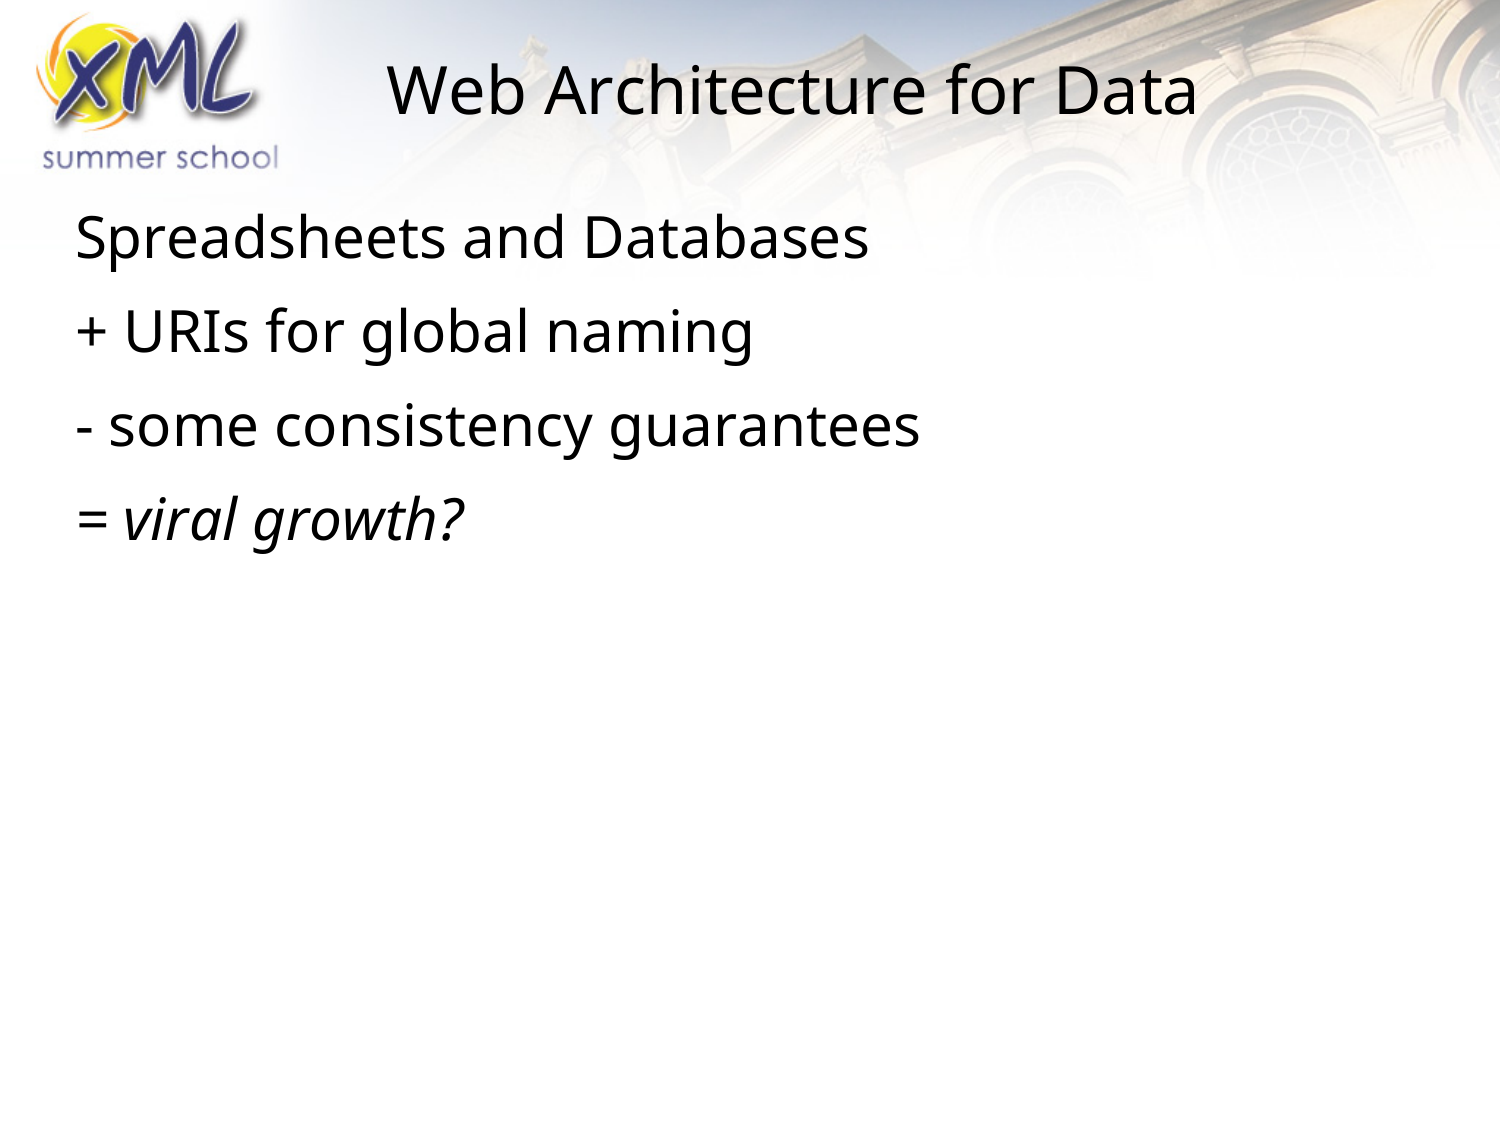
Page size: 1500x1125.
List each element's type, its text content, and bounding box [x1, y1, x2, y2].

title Web Architecture for Data [281, 8, 1306, 170]
list Spreadsheets and Databases + URIs for global naming - some consistency guarantees = viral growth? [75, 195, 1426, 991]
picture [0, 0, 1500, 1125]
